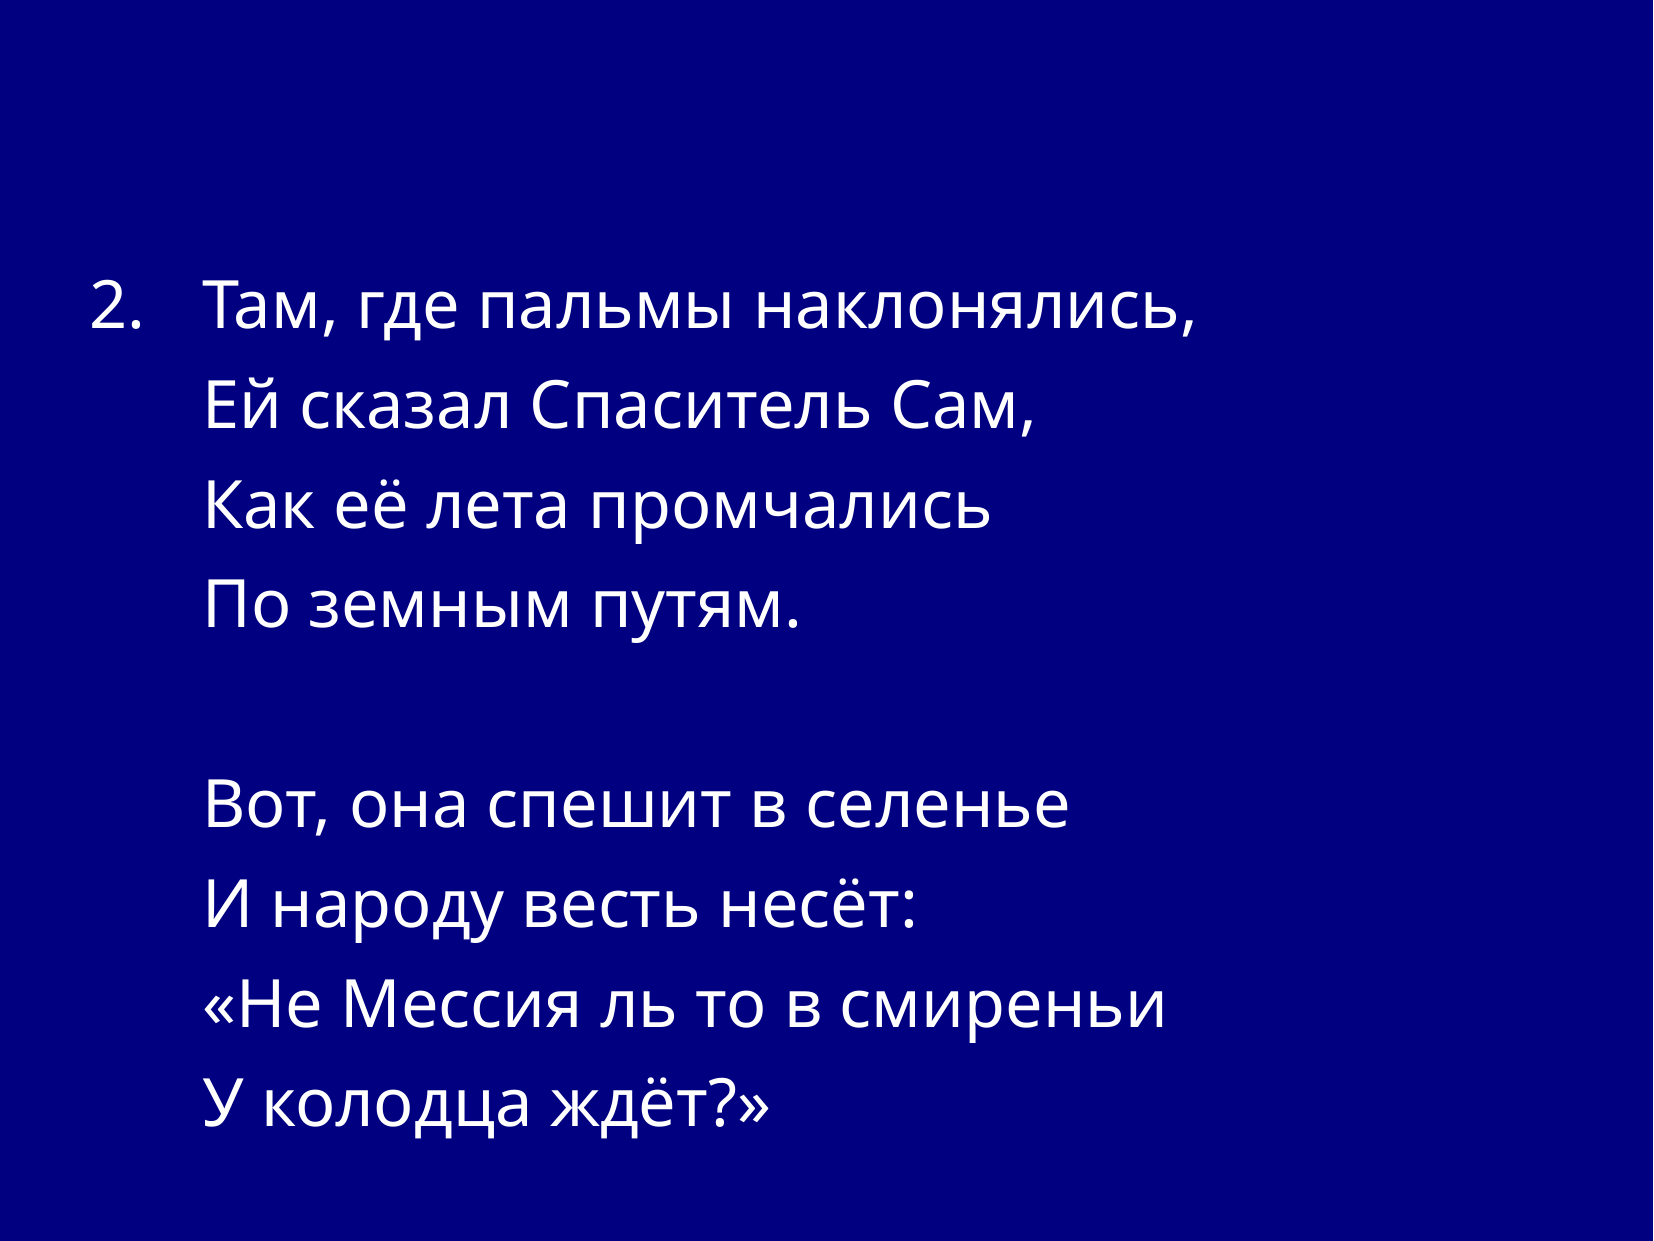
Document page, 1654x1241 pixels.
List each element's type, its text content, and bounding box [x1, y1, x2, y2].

text_box 2. Там, где пальмы наклонялись, Ей сказал Спаситель Сам, Как её лета промчались По земным путям. Вот, она спешит в селенье И народу весть несёт: «Не Мессия ль то в смиреньи У колодца ждёт?» [75, 150, 1576, 1163]
